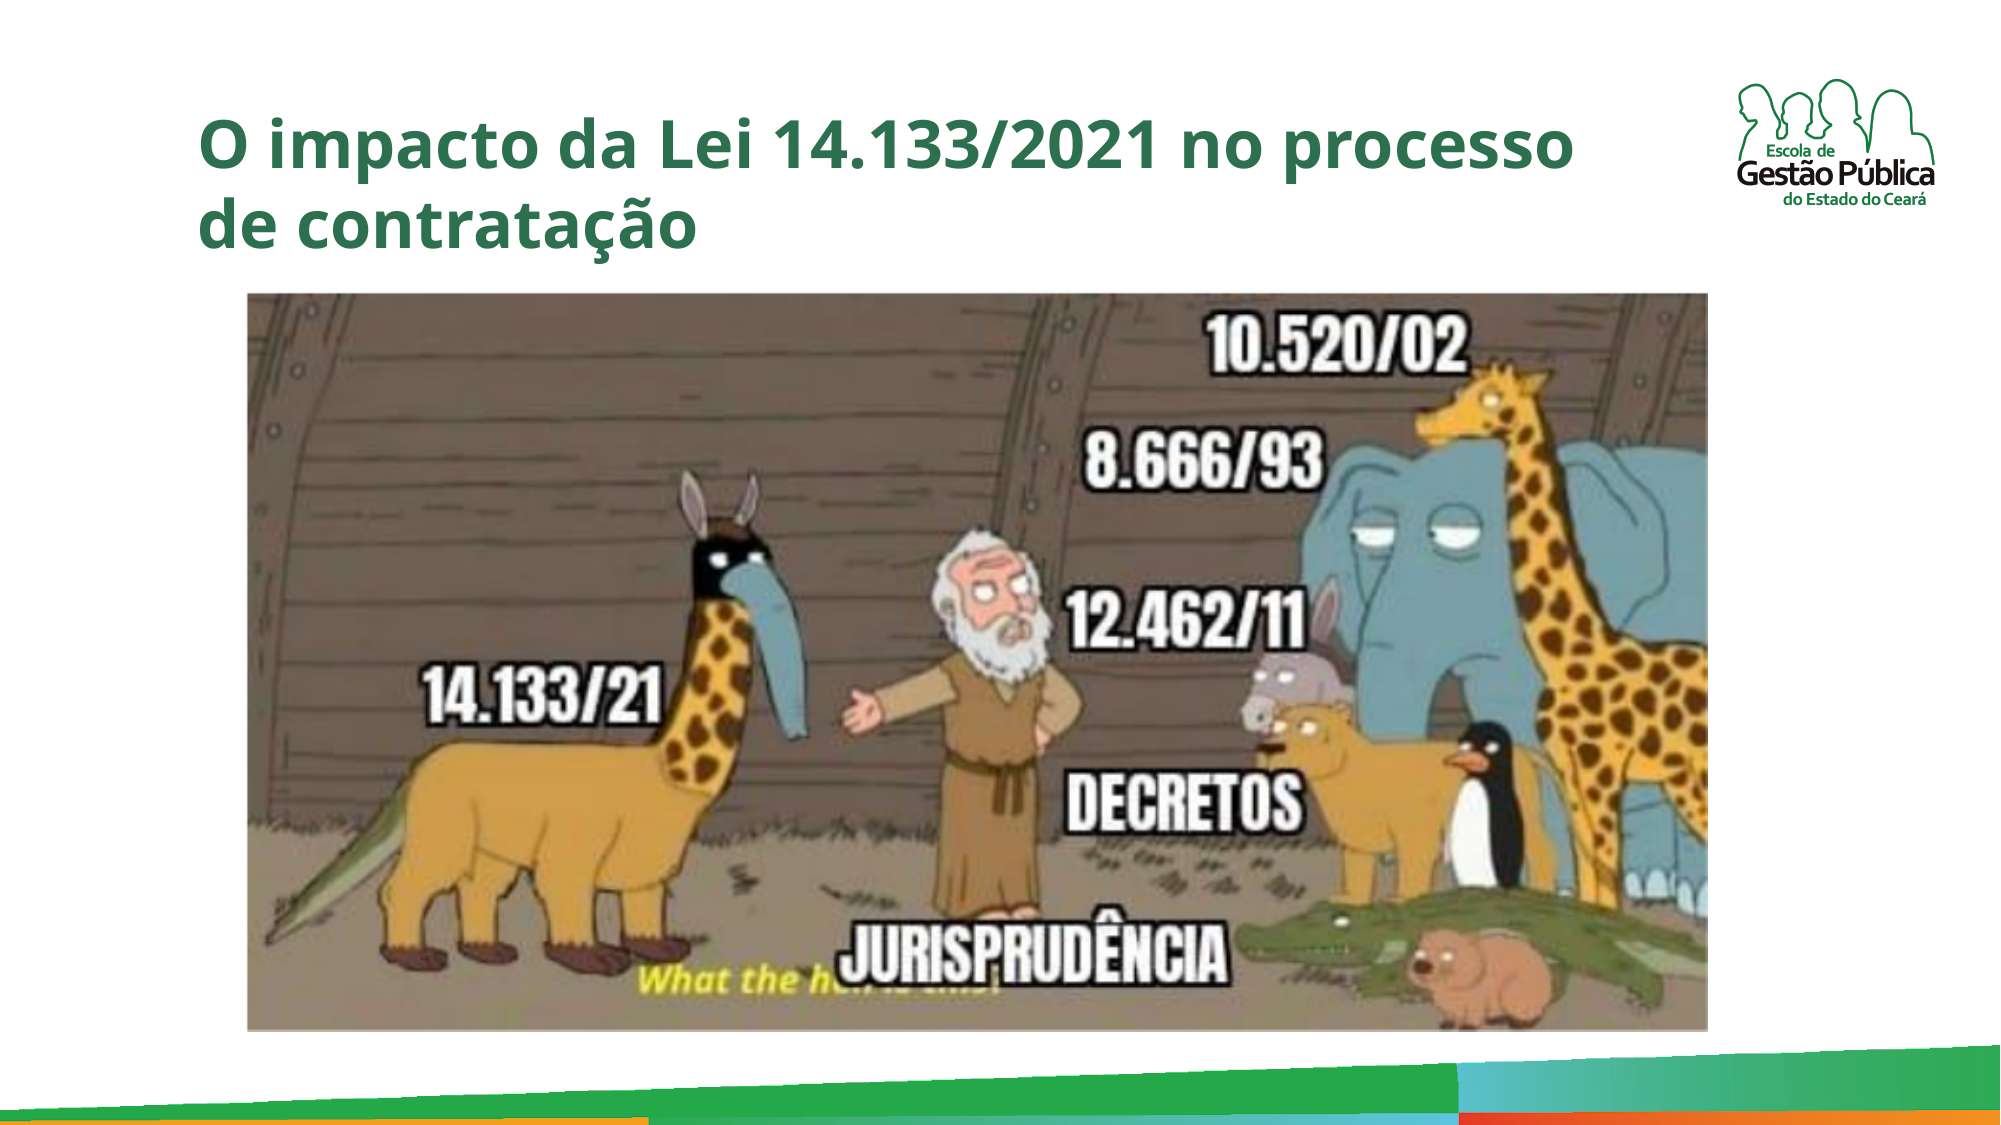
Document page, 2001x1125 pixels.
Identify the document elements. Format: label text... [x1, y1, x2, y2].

picture [0, 1045, 2000, 1125]
text_box O impacto da Lei 14.133/2021 no processo de contratação [182, 94, 1684, 190]
picture [244, 290, 1708, 1032]
picture [1725, 31, 1947, 253]
